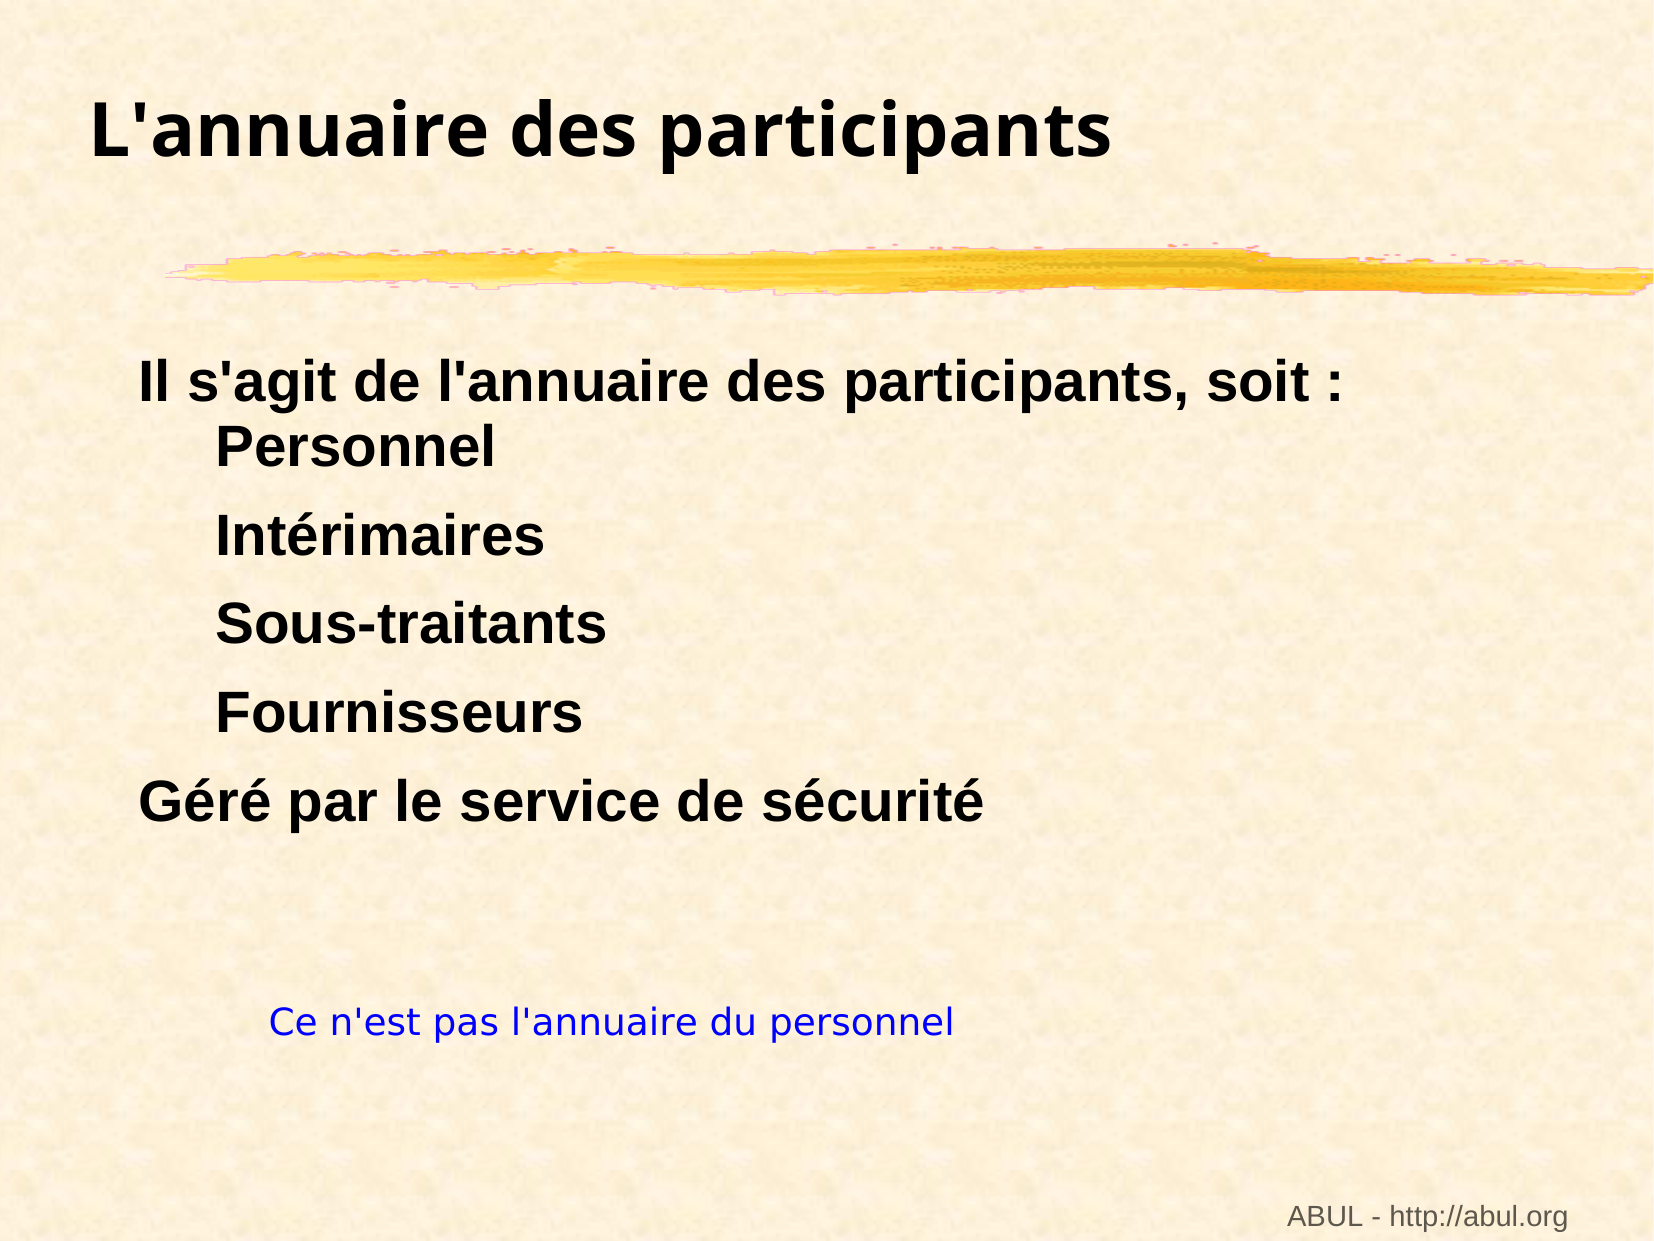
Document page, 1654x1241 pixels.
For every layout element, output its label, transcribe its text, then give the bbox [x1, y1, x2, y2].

list Il s'agit de l'annuaire des participants, soit : Personnel Intérimaires Sous-traitants Fournisseurs Géré par le service de sécurité [106, 340, 1586, 975]
text_box Ce n'est pas l'annuaire du personnel [236, 993, 1518, 1052]
picture [0, 0, 1654, 1241]
title L'annuaire des participants [73, 0, 1479, 262]
